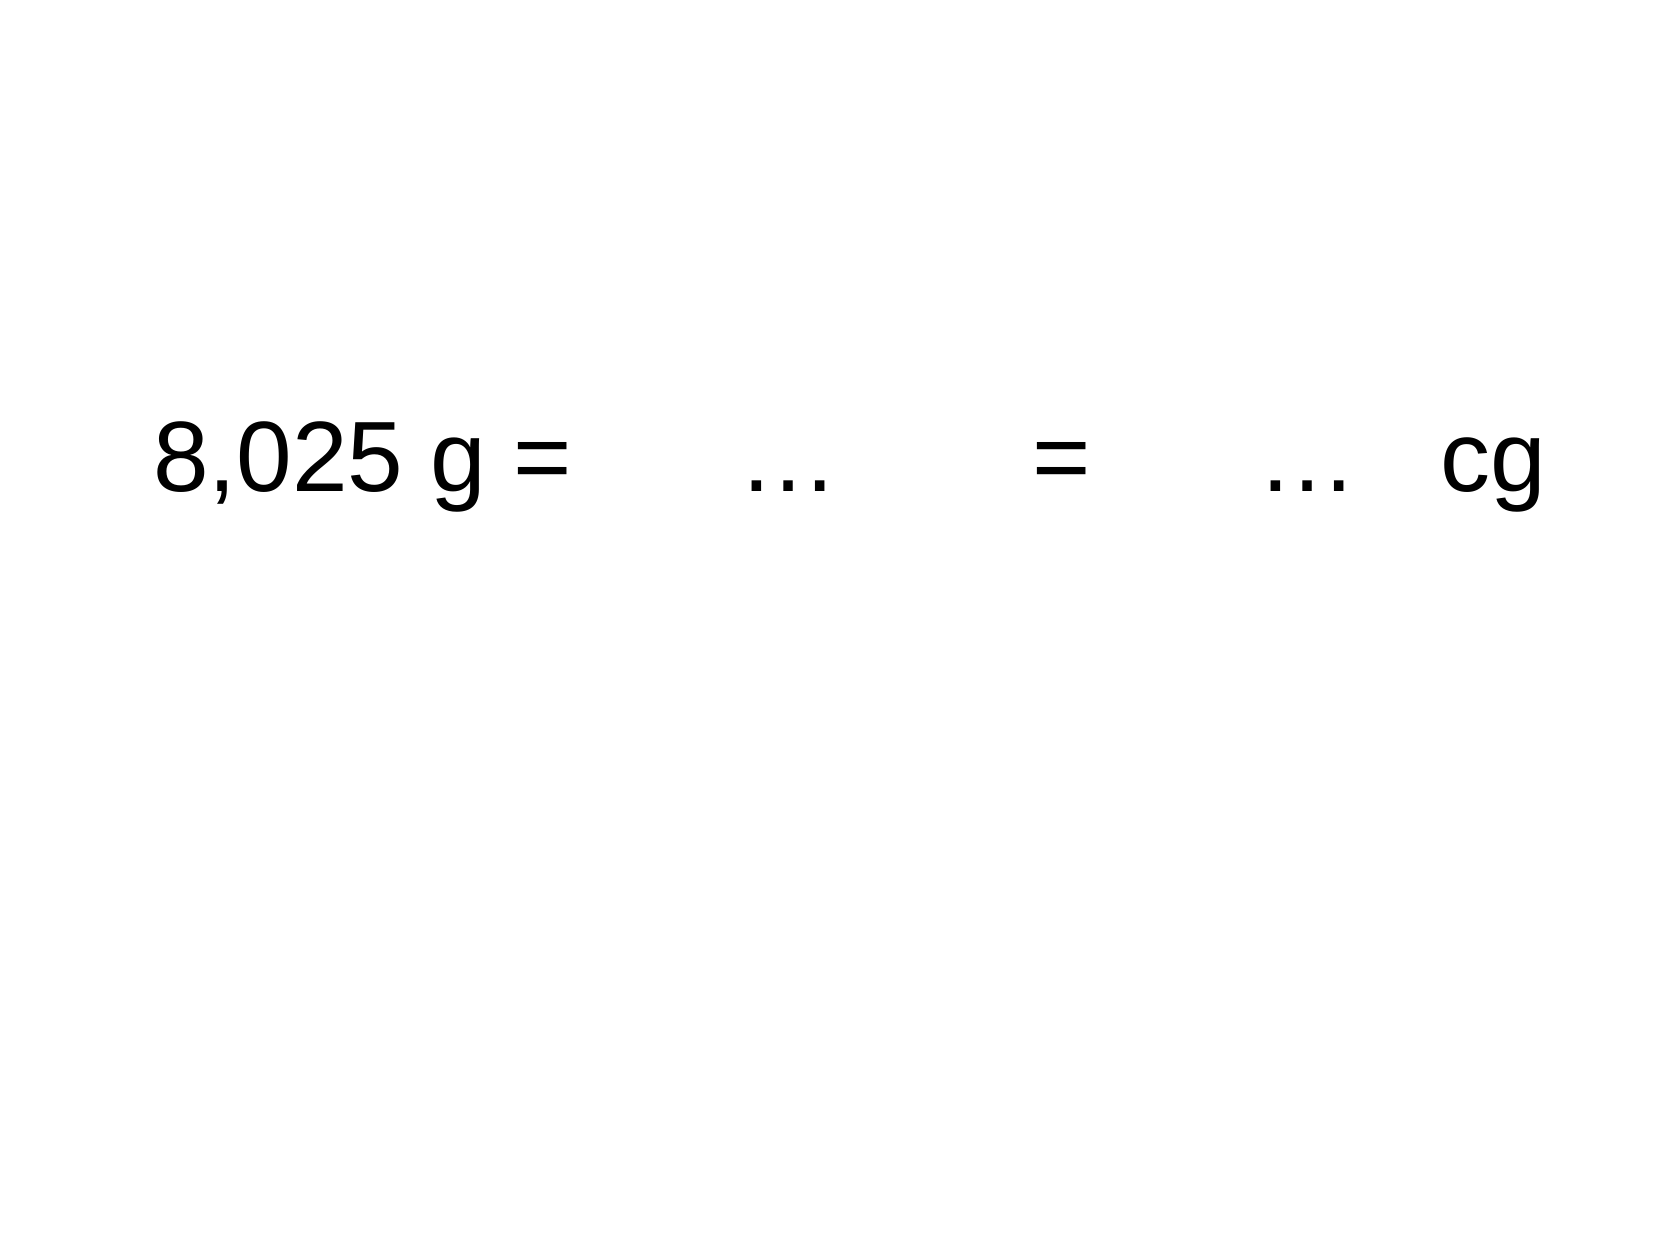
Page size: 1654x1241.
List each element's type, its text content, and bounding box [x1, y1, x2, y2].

subtitle 8,025 g = … = … cg [106, 47, 1595, 866]
